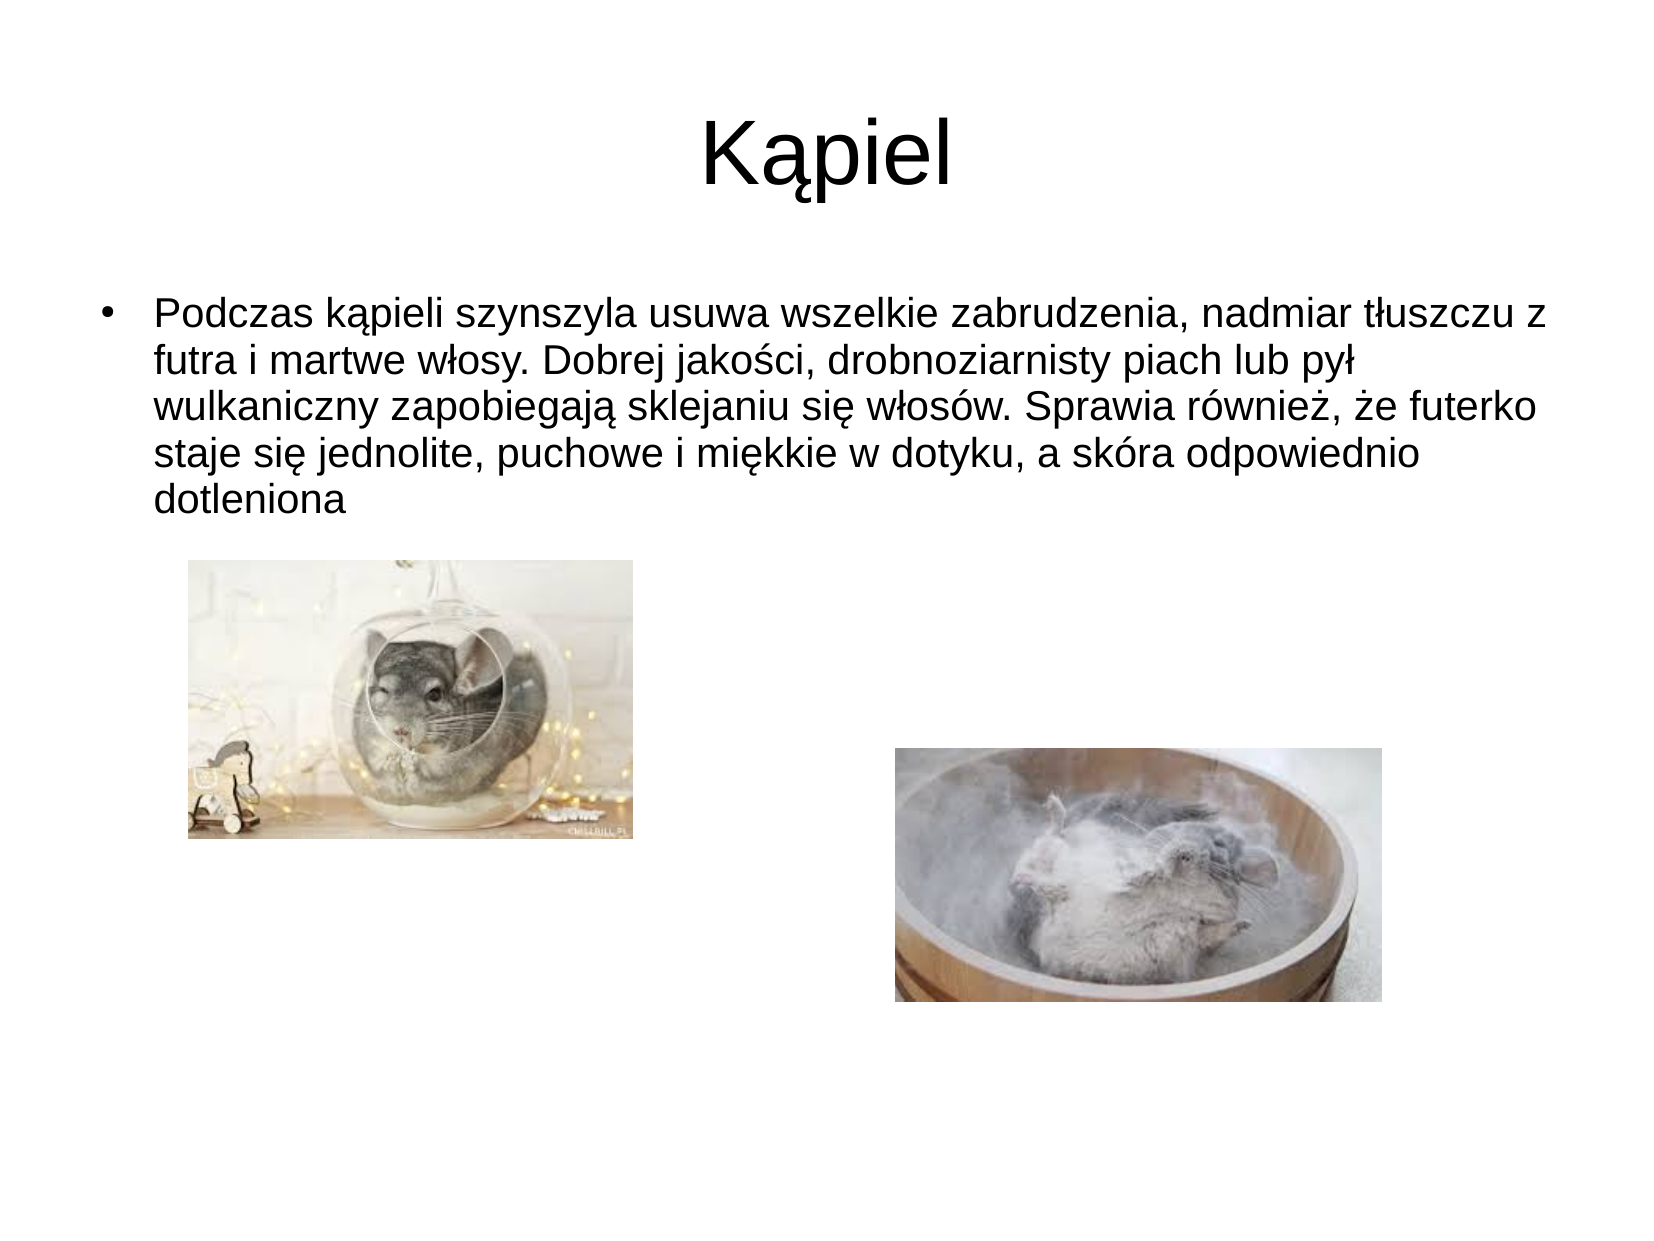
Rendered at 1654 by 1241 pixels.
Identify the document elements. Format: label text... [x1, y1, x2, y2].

picture [188, 560, 633, 839]
list Podczas kąpieli szynszyla usuwa wszelkie zabrudzenia, nadmiar tłuszczu z futra i martwe włosy. Dobrej jakości, drobnoziarnisty piach lub pył wulkaniczny zapobiegają sklejaniu się włosów. Sprawia również, że futerko staje się jednolite, puchowe i miękkie w dotyku, a skóra odpowiednio dotleniona [82, 290, 1571, 1109]
title Kąpiel [82, 49, 1571, 257]
picture [895, 748, 1382, 1002]
